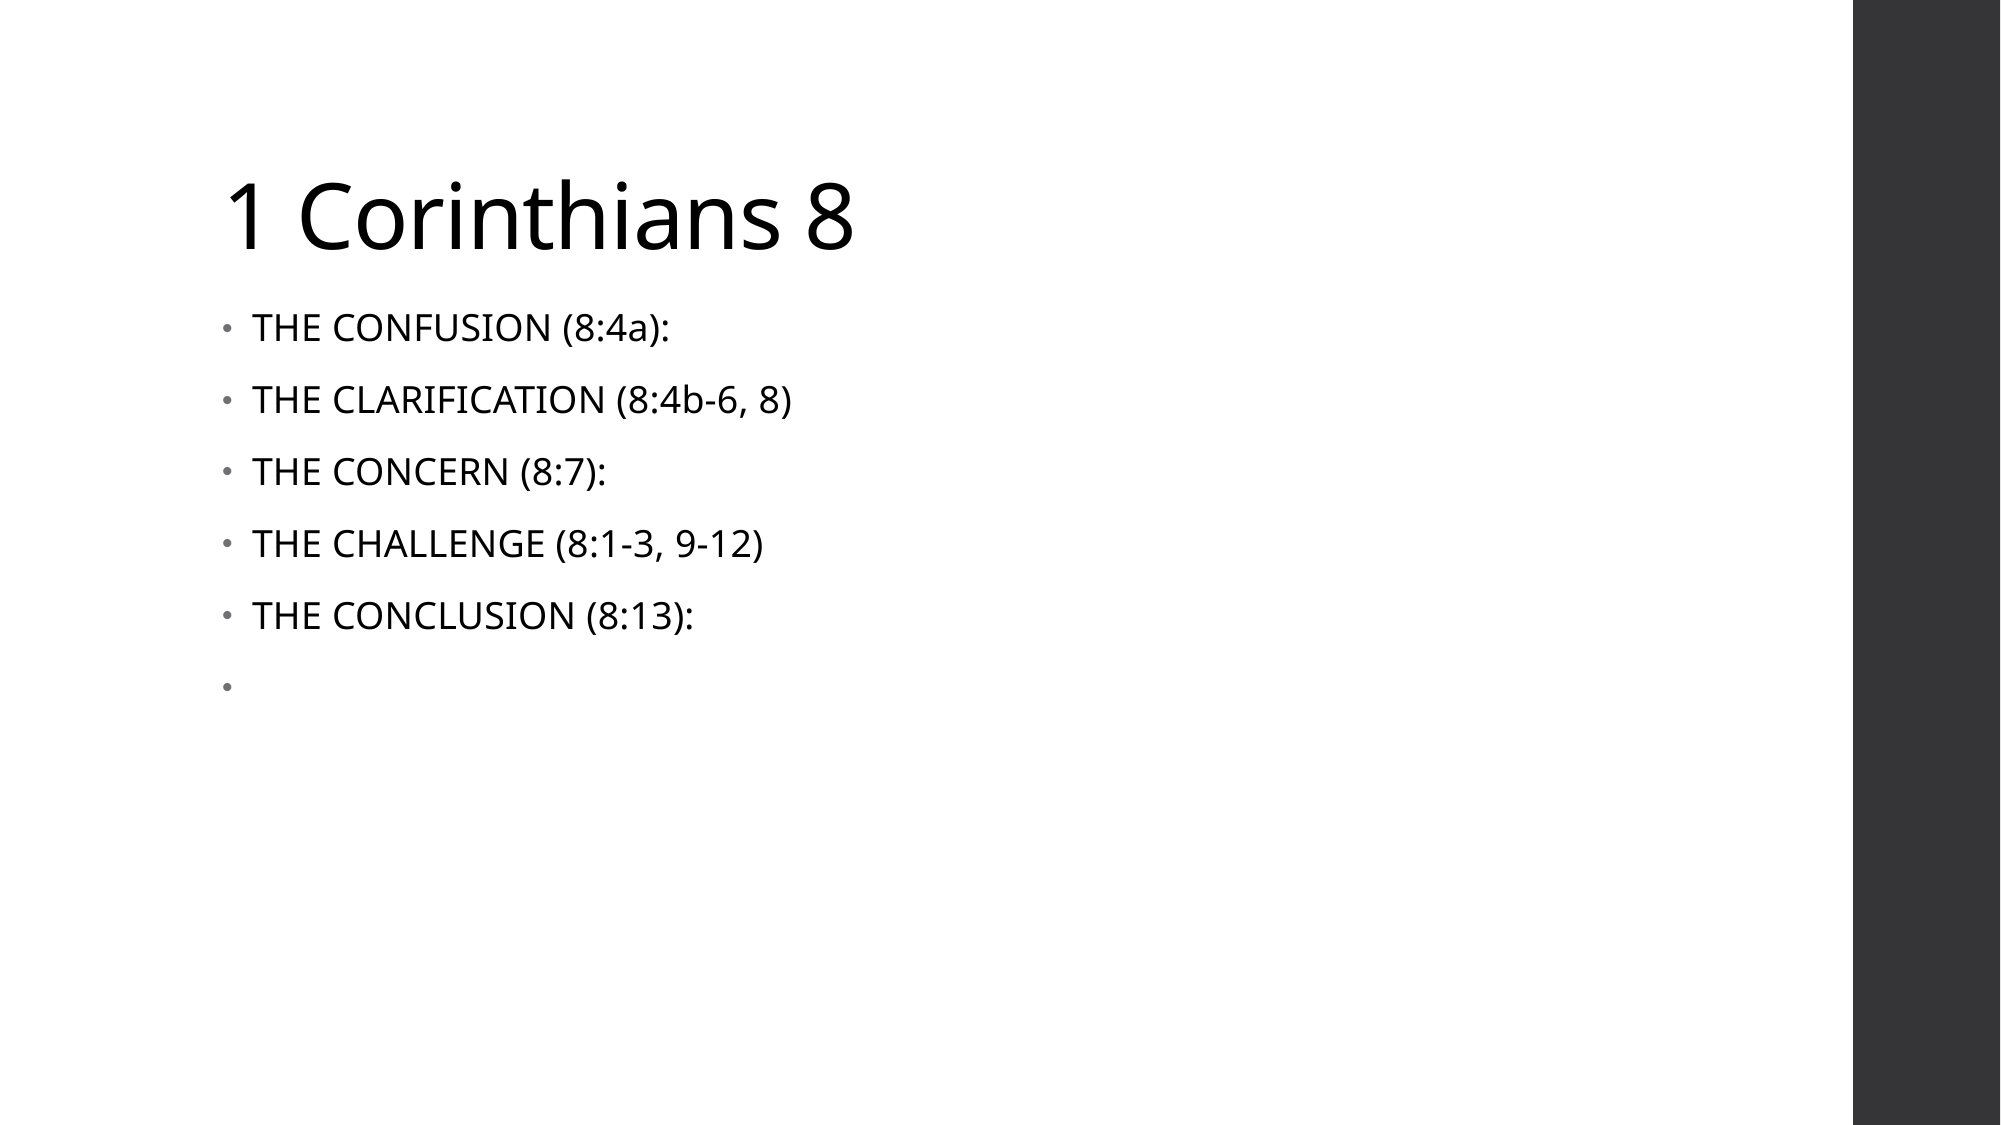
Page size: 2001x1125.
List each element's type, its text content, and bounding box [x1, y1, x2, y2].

title 1 Corinthians 8 [206, 60, 1797, 278]
list THE CONFUSION (8:4a): THE CLARIFICATION (8:4b-6, 8) THE CONCERN (8:7): THE CHALLENGE (8:1-3, 9-12) THE CONCLUSION (8:13): [206, 299, 1617, 1014]
